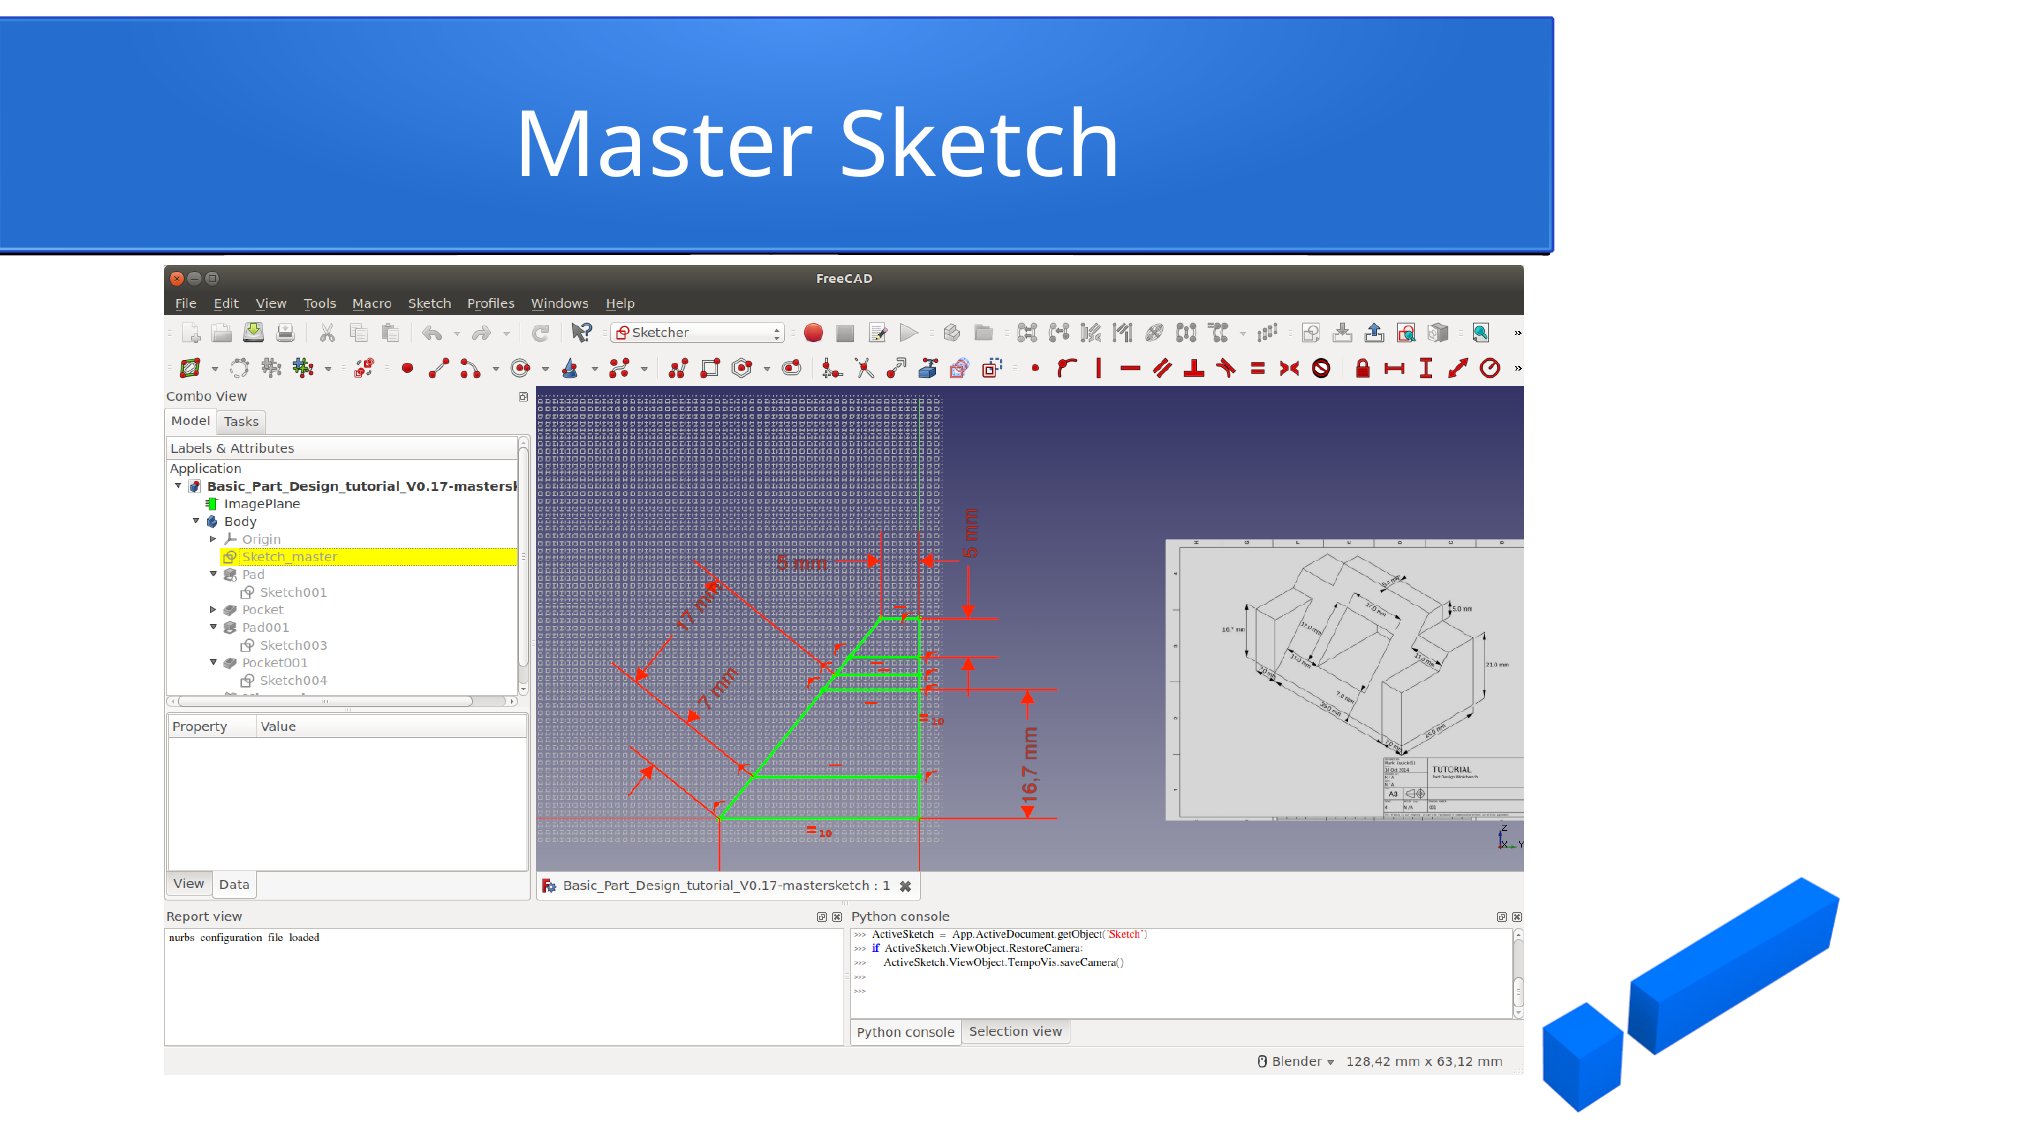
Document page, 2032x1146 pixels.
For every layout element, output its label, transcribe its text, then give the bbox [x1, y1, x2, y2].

title Master Sketch [101, 45, 1536, 237]
picture [164, 265, 2032, 1143]
